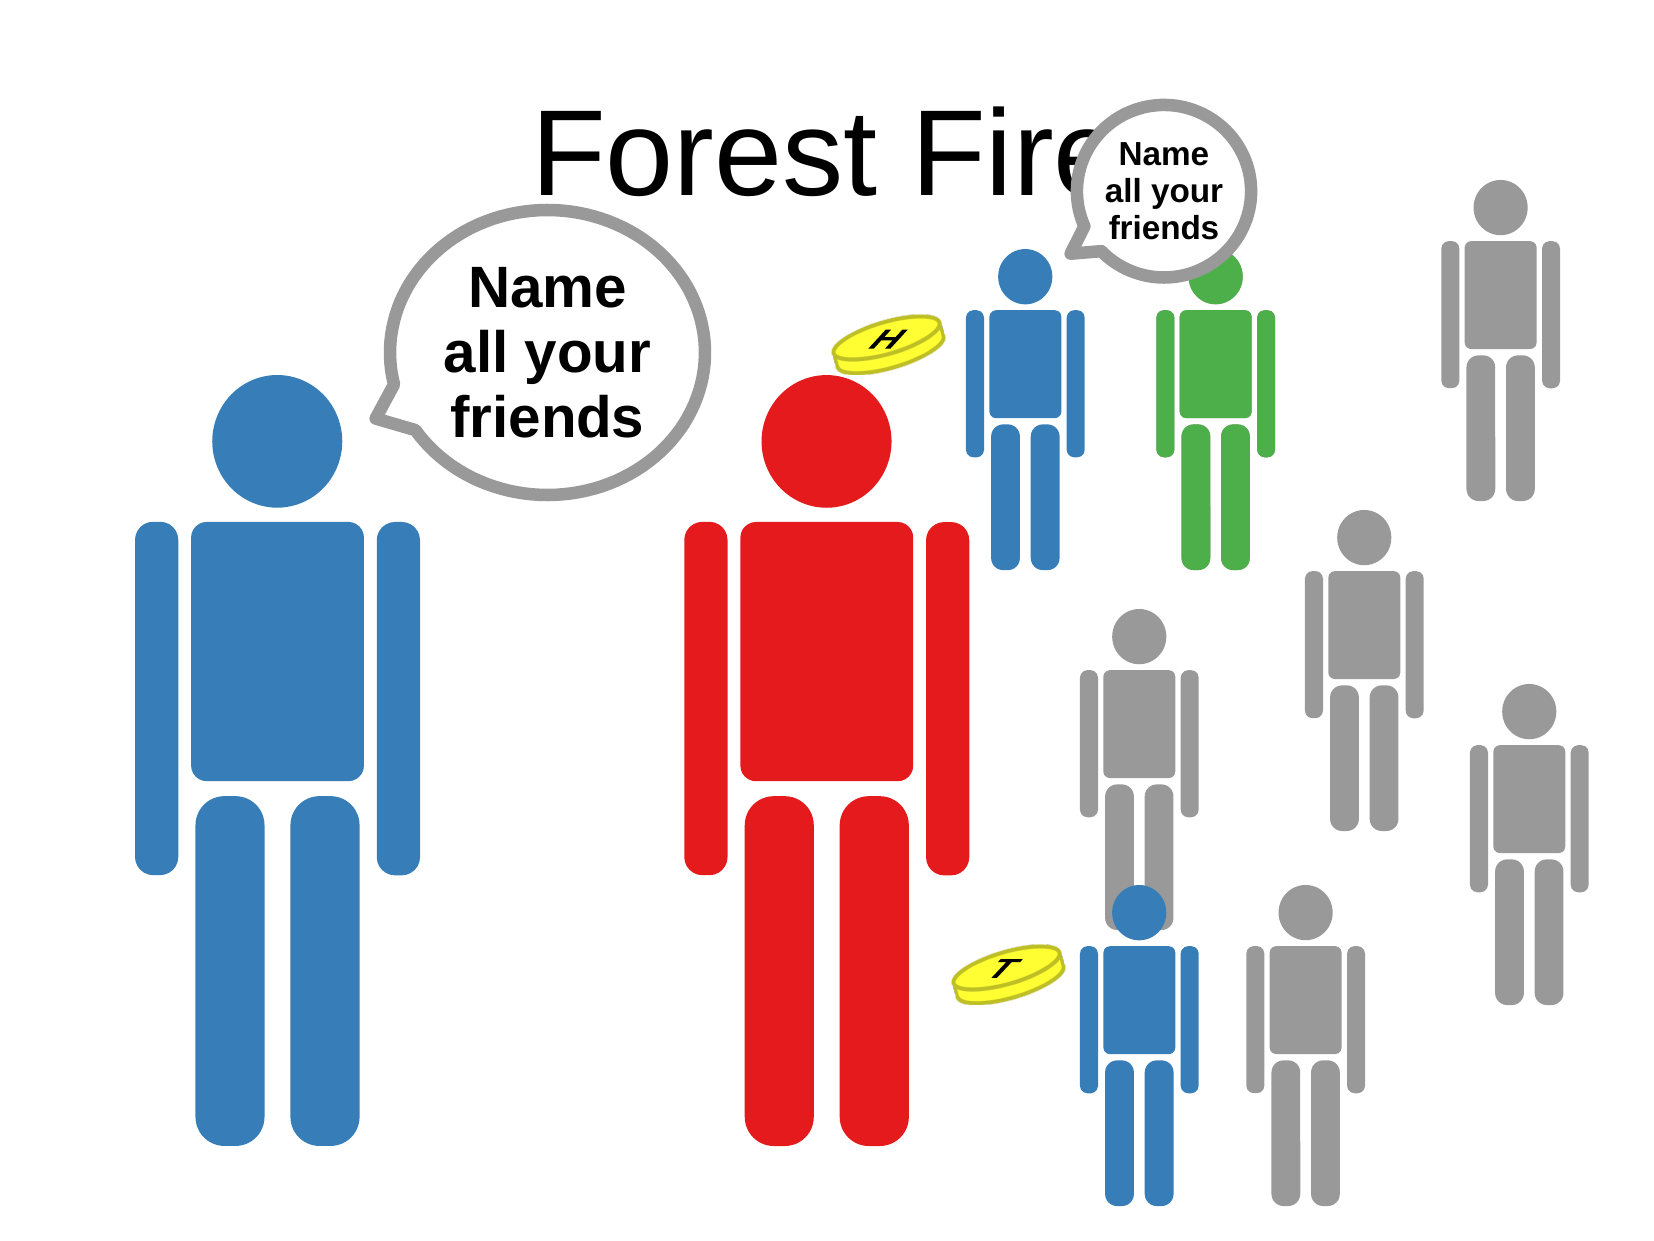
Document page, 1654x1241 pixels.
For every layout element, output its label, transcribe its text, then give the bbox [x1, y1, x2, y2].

text_box [1188, 251, 1243, 305]
text_box Name all your friends [375, 210, 705, 496]
text_box [135, 521, 179, 876]
picture [951, 944, 1066, 1006]
text_box [290, 796, 360, 1146]
text_box [191, 521, 364, 782]
picture [831, 314, 946, 376]
text_box [1328, 571, 1401, 680]
text_box [744, 796, 814, 1147]
text_box [1278, 884, 1333, 941]
text_box [1473, 179, 1528, 236]
text_box [1311, 1060, 1340, 1207]
text_box [761, 375, 892, 508]
text_box [1079, 946, 1099, 1094]
text_box [1506, 355, 1535, 502]
text_box [1493, 745, 1566, 854]
text_box [989, 310, 1062, 419]
text_box [1441, 241, 1460, 389]
text_box [1221, 424, 1250, 571]
text_box [1495, 859, 1524, 1006]
text_box [1405, 571, 1424, 719]
text_box [195, 796, 265, 1146]
text_box [1079, 670, 1099, 818]
text_box [1347, 946, 1366, 1094]
text_box [1180, 670, 1199, 818]
text_box [1103, 670, 1176, 779]
text_box [740, 521, 914, 782]
text_box [1105, 784, 1174, 941]
text_box [1181, 424, 1211, 571]
text_box [1542, 241, 1561, 389]
text_box [1330, 685, 1359, 832]
text_box [1502, 683, 1557, 740]
text_box [1103, 946, 1176, 1055]
text_box [684, 521, 728, 876]
text_box [998, 249, 1053, 305]
text_box [1369, 685, 1399, 832]
text_box [212, 375, 343, 508]
text_box [1534, 859, 1564, 1006]
text_box [1030, 424, 1060, 571]
title Forest Fire [82, 49, 1571, 257]
text_box [1144, 1060, 1174, 1207]
text_box Name all your friends [1070, 104, 1252, 278]
text_box [1112, 608, 1167, 665]
text_box [1304, 571, 1324, 719]
text_box [965, 310, 985, 458]
text_box [1257, 310, 1276, 458]
text_box [1466, 355, 1496, 502]
text_box [1066, 310, 1085, 458]
text_box [839, 796, 909, 1147]
text_box [1337, 509, 1392, 566]
text_box [1269, 946, 1342, 1055]
text_box [991, 424, 1020, 571]
text_box [1464, 241, 1537, 350]
text_box [1105, 1060, 1134, 1207]
text_box [1271, 1060, 1301, 1207]
text_box [1469, 745, 1489, 893]
text_box [1156, 310, 1175, 458]
text_box [1180, 946, 1199, 1094]
text_box [926, 522, 970, 876]
text_box [1179, 310, 1252, 419]
text_box [376, 521, 421, 876]
text_box [1246, 946, 1265, 1094]
text_box [1570, 745, 1589, 893]
